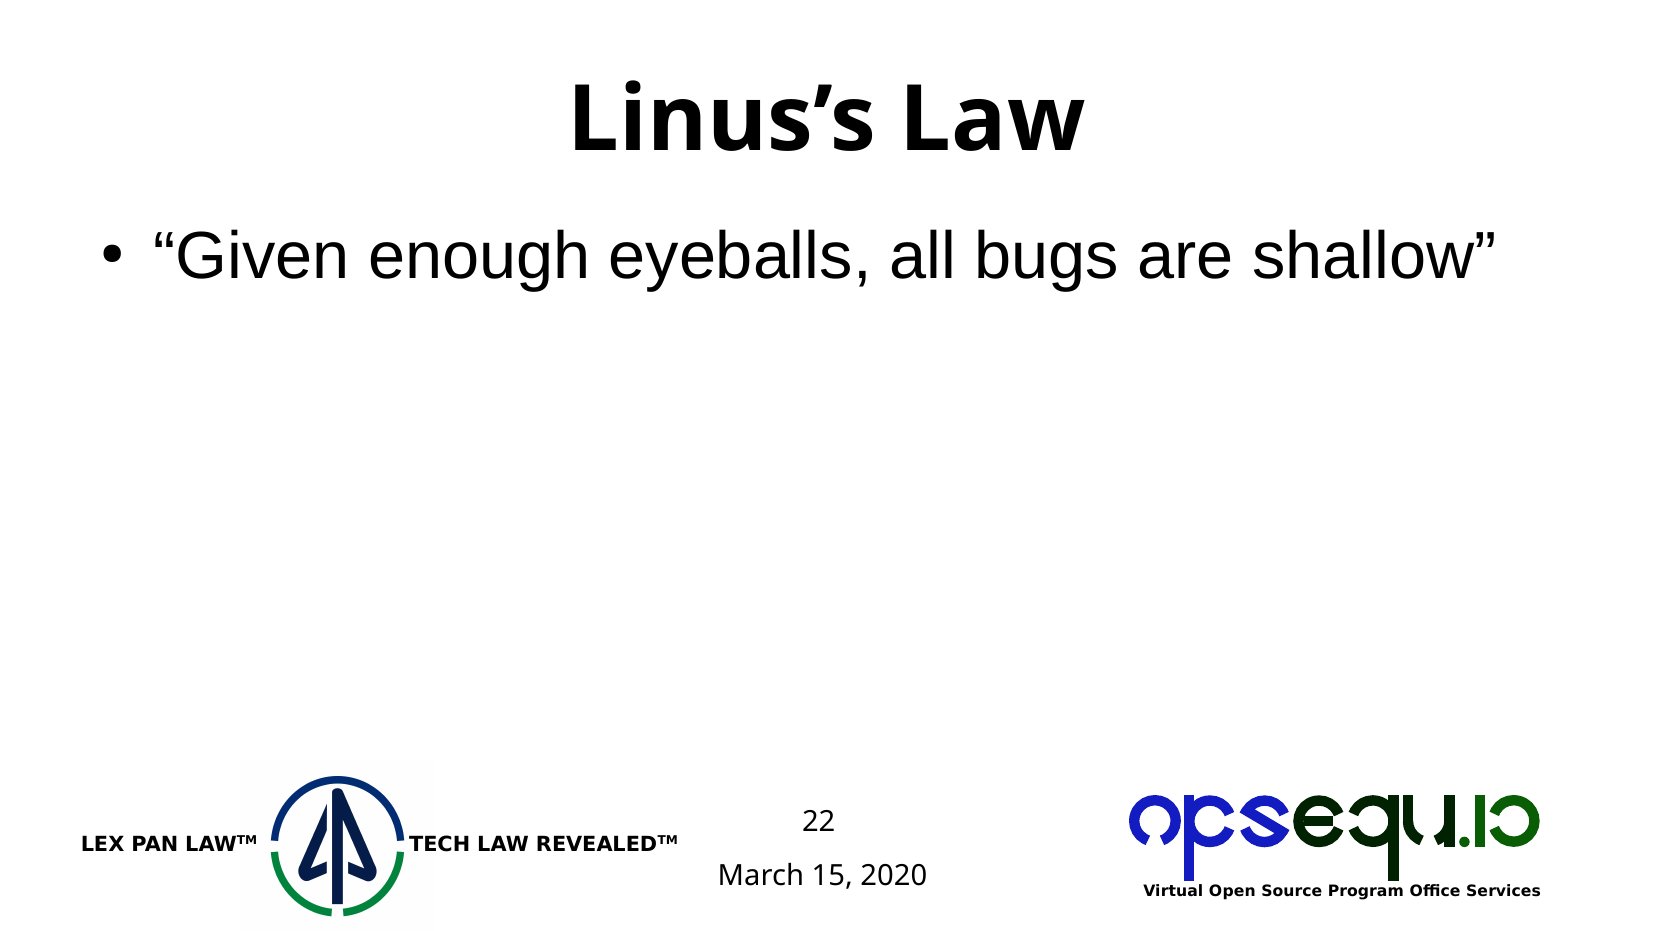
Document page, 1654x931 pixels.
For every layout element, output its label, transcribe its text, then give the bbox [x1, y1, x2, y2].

title Linus’s Law [82, 37, 1571, 193]
list “Given enough eyeballs, all bugs are shallow” [82, 217, 1571, 758]
picture [240, 760, 433, 931]
